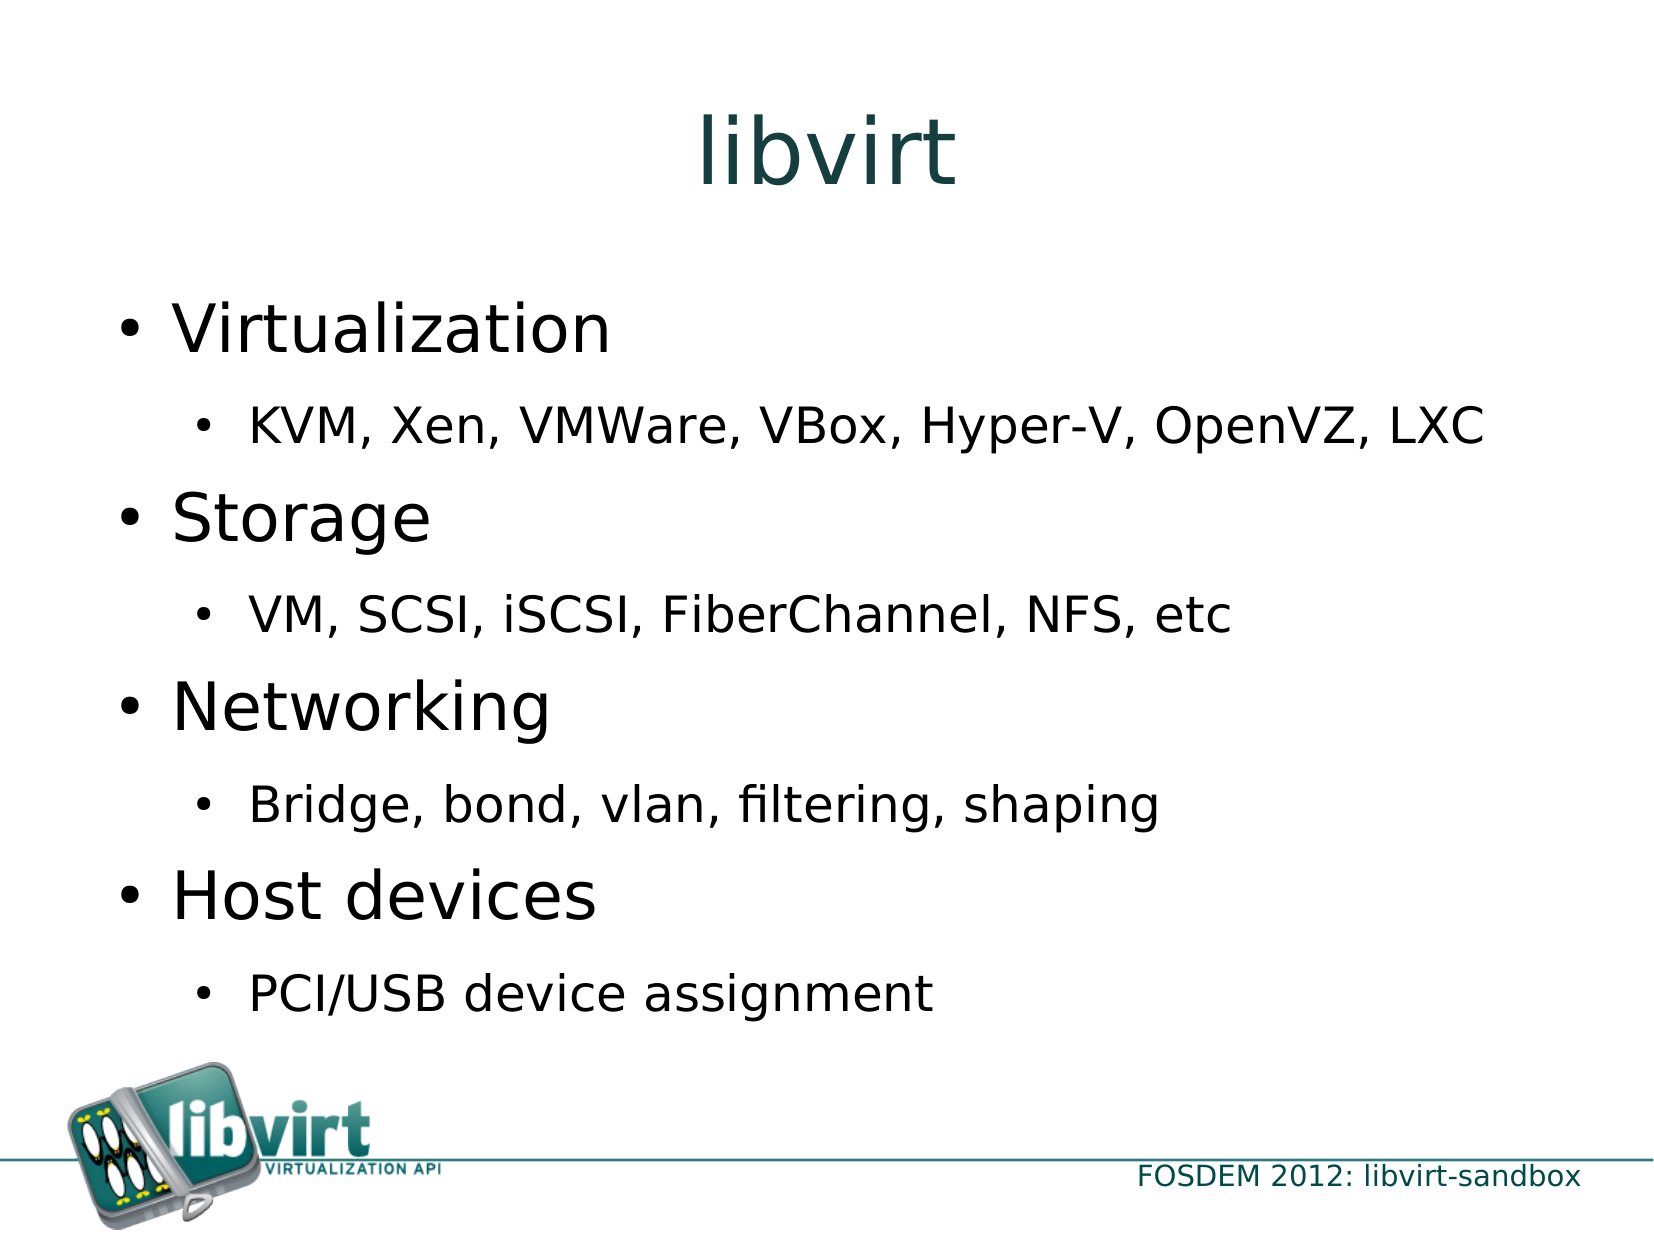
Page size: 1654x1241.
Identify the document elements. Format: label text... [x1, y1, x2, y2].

title libvirt [82, 49, 1571, 257]
list Virtualization KVM, Xen, VMWare, VBox, Hyper-V, OpenVZ, LXC Storage VM, SCSI, iSCSI, FiberChannel, NFS, etc Networking Bridge, bond, vlan, filtering, shaping Host devices PCI/USB device assignment [82, 290, 1571, 1062]
text_box FOSDEM 2012: libvirt-sandbox [1122, 1151, 1654, 1211]
picture [0, 1062, 1654, 1230]
